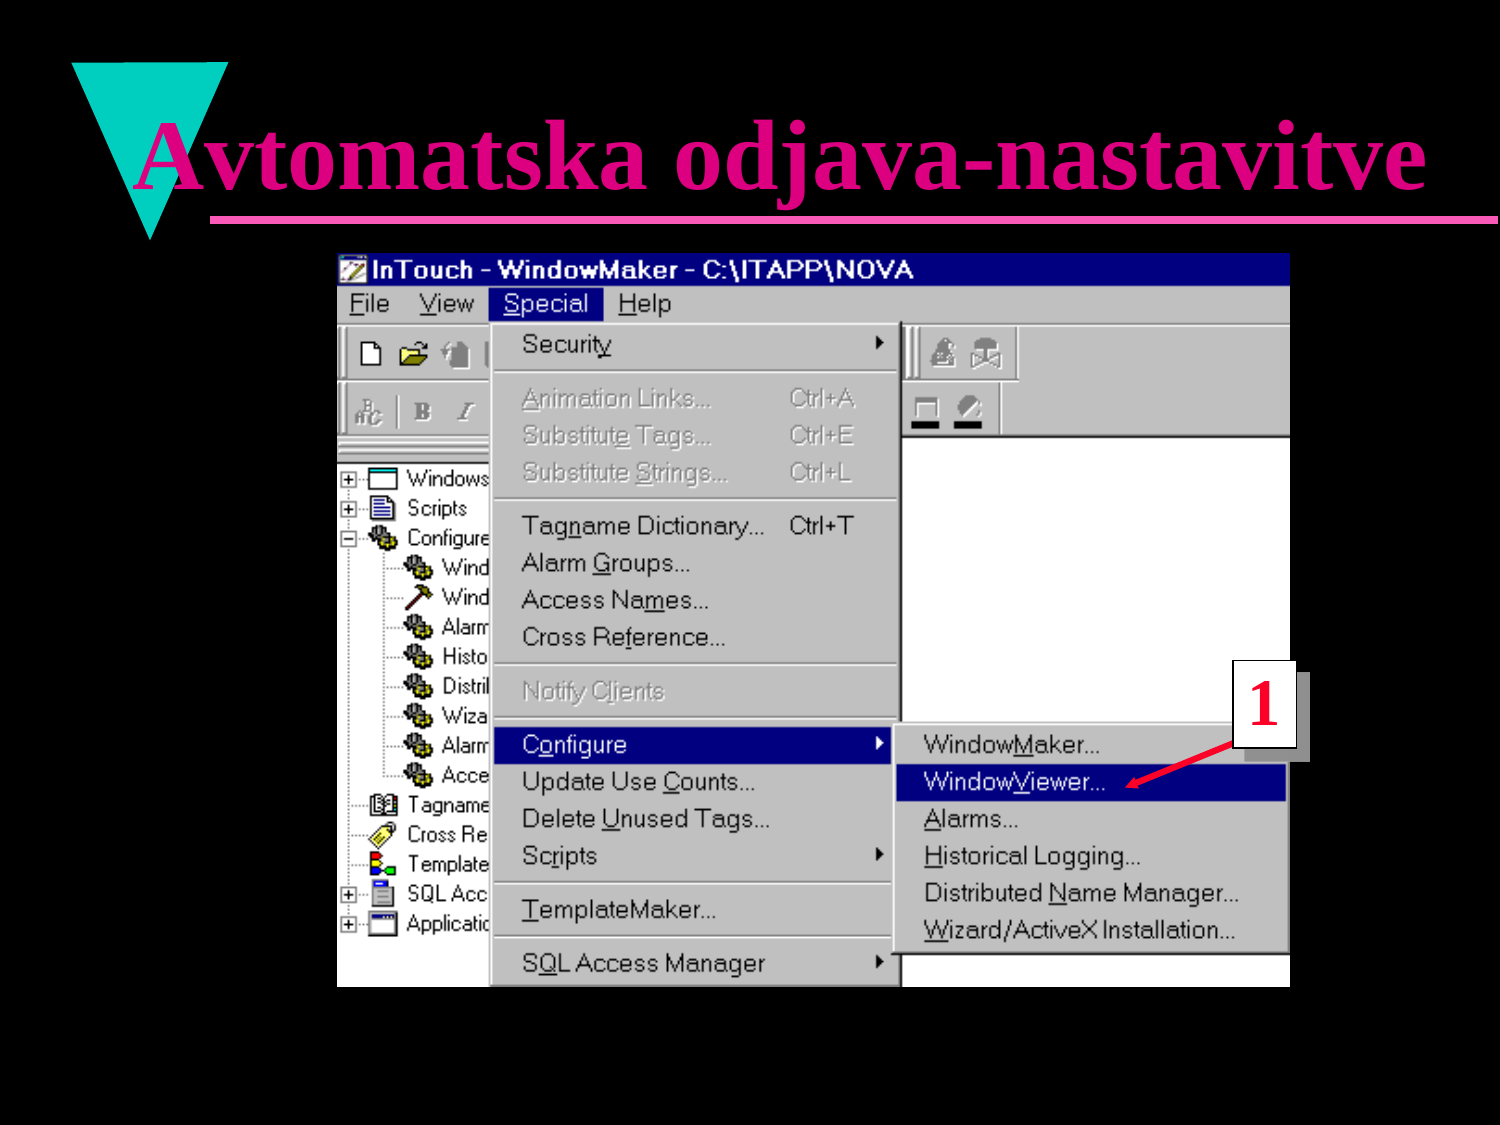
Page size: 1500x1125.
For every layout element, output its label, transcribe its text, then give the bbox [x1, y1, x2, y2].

text_box 1 [1233, 660, 1297, 748]
title Avtomatska odjava-nastavitve [117, 63, 1500, 251]
chart [337, 253, 1290, 987]
